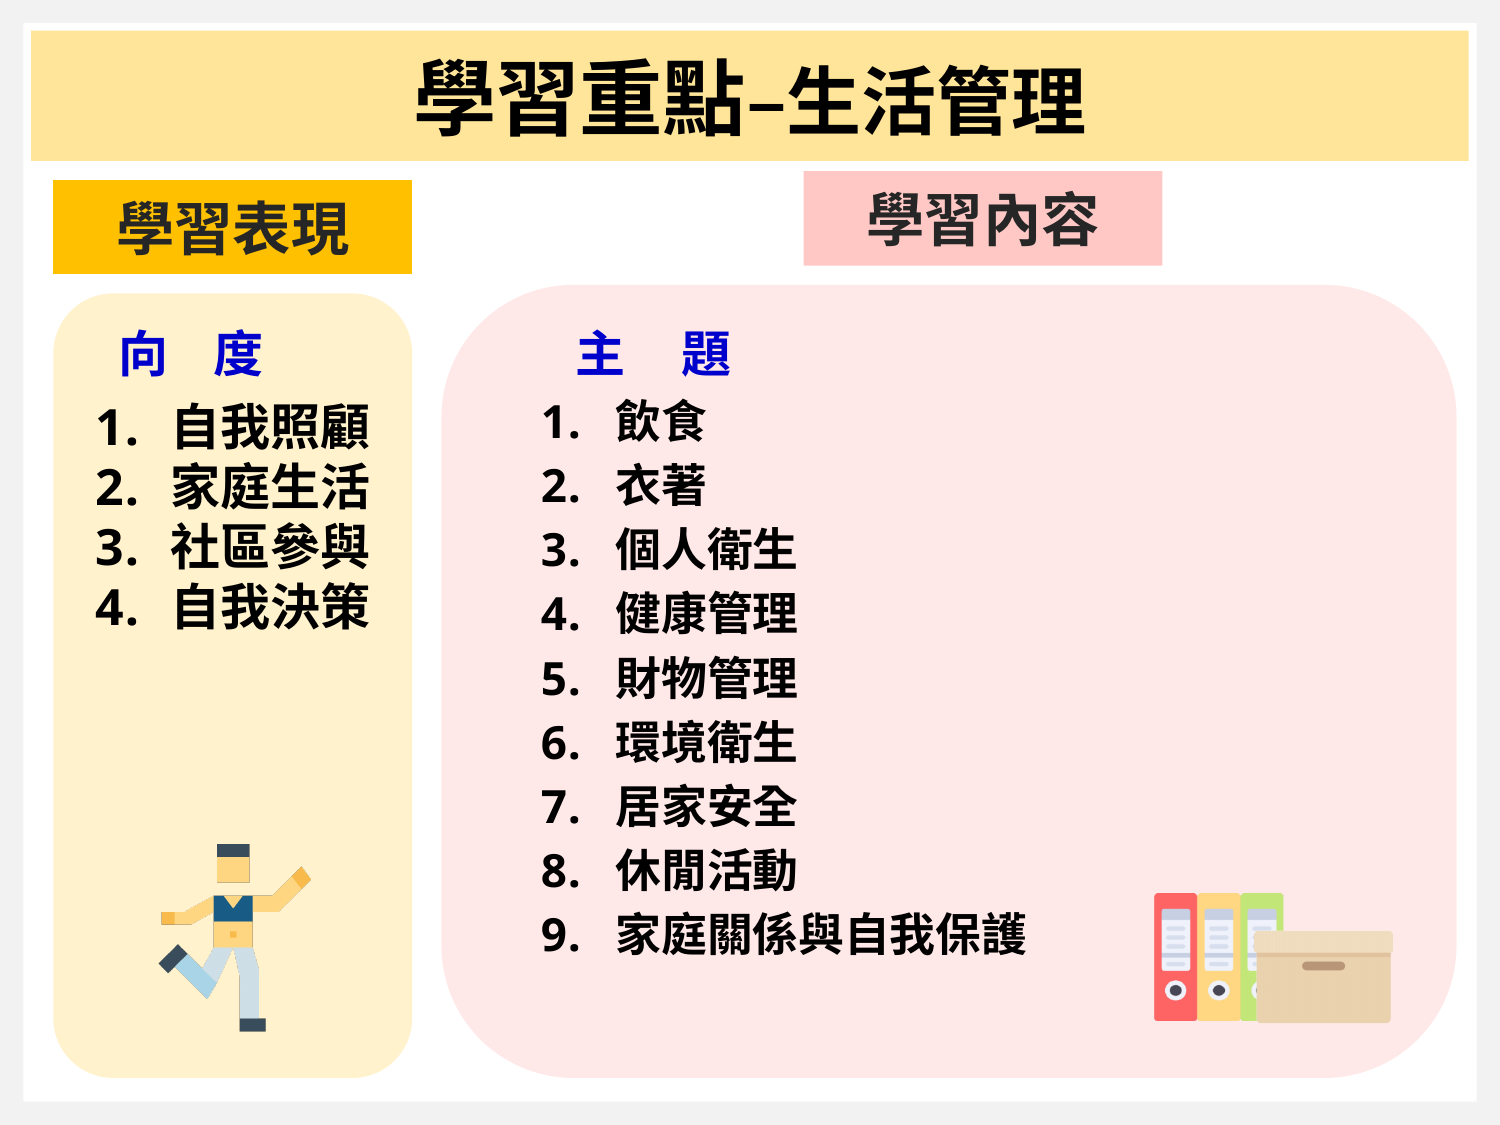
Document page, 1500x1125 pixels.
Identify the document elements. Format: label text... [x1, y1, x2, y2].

text_box [441, 284, 1409, 1069]
picture [1149, 893, 1393, 1041]
text_box 學習表現 [53, 180, 412, 274]
text_box 學習重點–生活管理 [31, 30, 1469, 161]
text_box 主 題 飲食 衣著 個人衛生 健康管理 財物管理 環境衛生 居家安全 休閒活動 家庭關係與自我保護 行動與交通安全 社區生活 獨立自主 與自我管理 心理賦權 與自我實現 [525, 315, 1500, 1125]
text_box [53, 293, 413, 1078]
picture [129, 834, 337, 1041]
text_box 向 度 自我照顧 家庭生活 社區參與 自我決策 [80, 315, 386, 643]
text_box 學習內容 [804, 171, 1162, 266]
